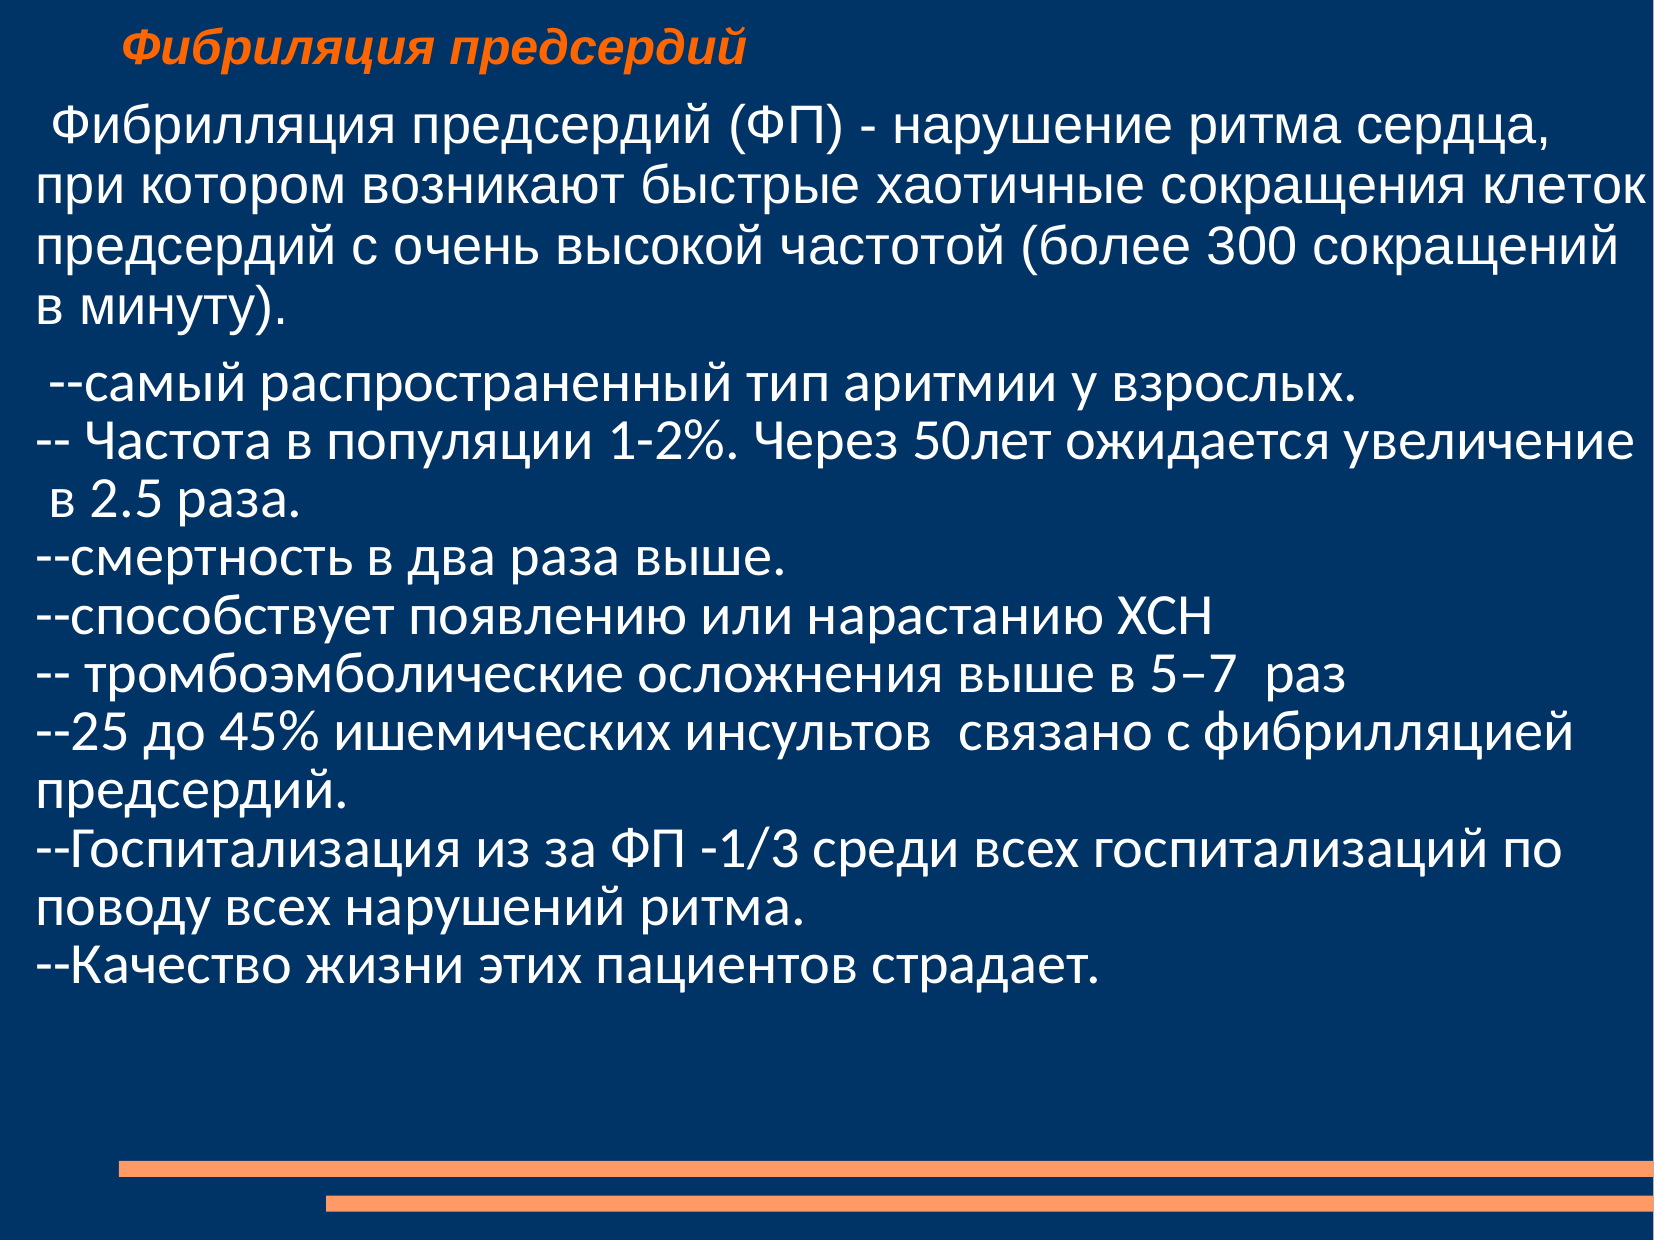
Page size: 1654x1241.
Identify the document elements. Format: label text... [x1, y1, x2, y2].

title Фибриляция предсердий [121, 0, 1534, 94]
text_box Фибрилляция предсердий (ФП) - нарушение ритма сердца, при котором возникают быстрые хаотичные сокращения клеток предсердий с очень высокой частотой (более 300 сокращений в минуту). --самый распространенный тип аритмии у взрослых. -- Частота в популяции 1-2%. Через 50лет ожидается увеличение в 2.5 раза. --смертность в два раза выше. --способствует появлению или нарастанию ХСН -- тромбоэмболические осложнения выше в 5–7 раз --25 до 45% ишемических инсультов связано с фибрилляцией предсердий. --Госпитализация из за ФП -1/3 среди всех госпитализаций по поводу всех нарушений ритма. --Качество жизни этих пациентов страдает. [35, 94, 1651, 1241]
